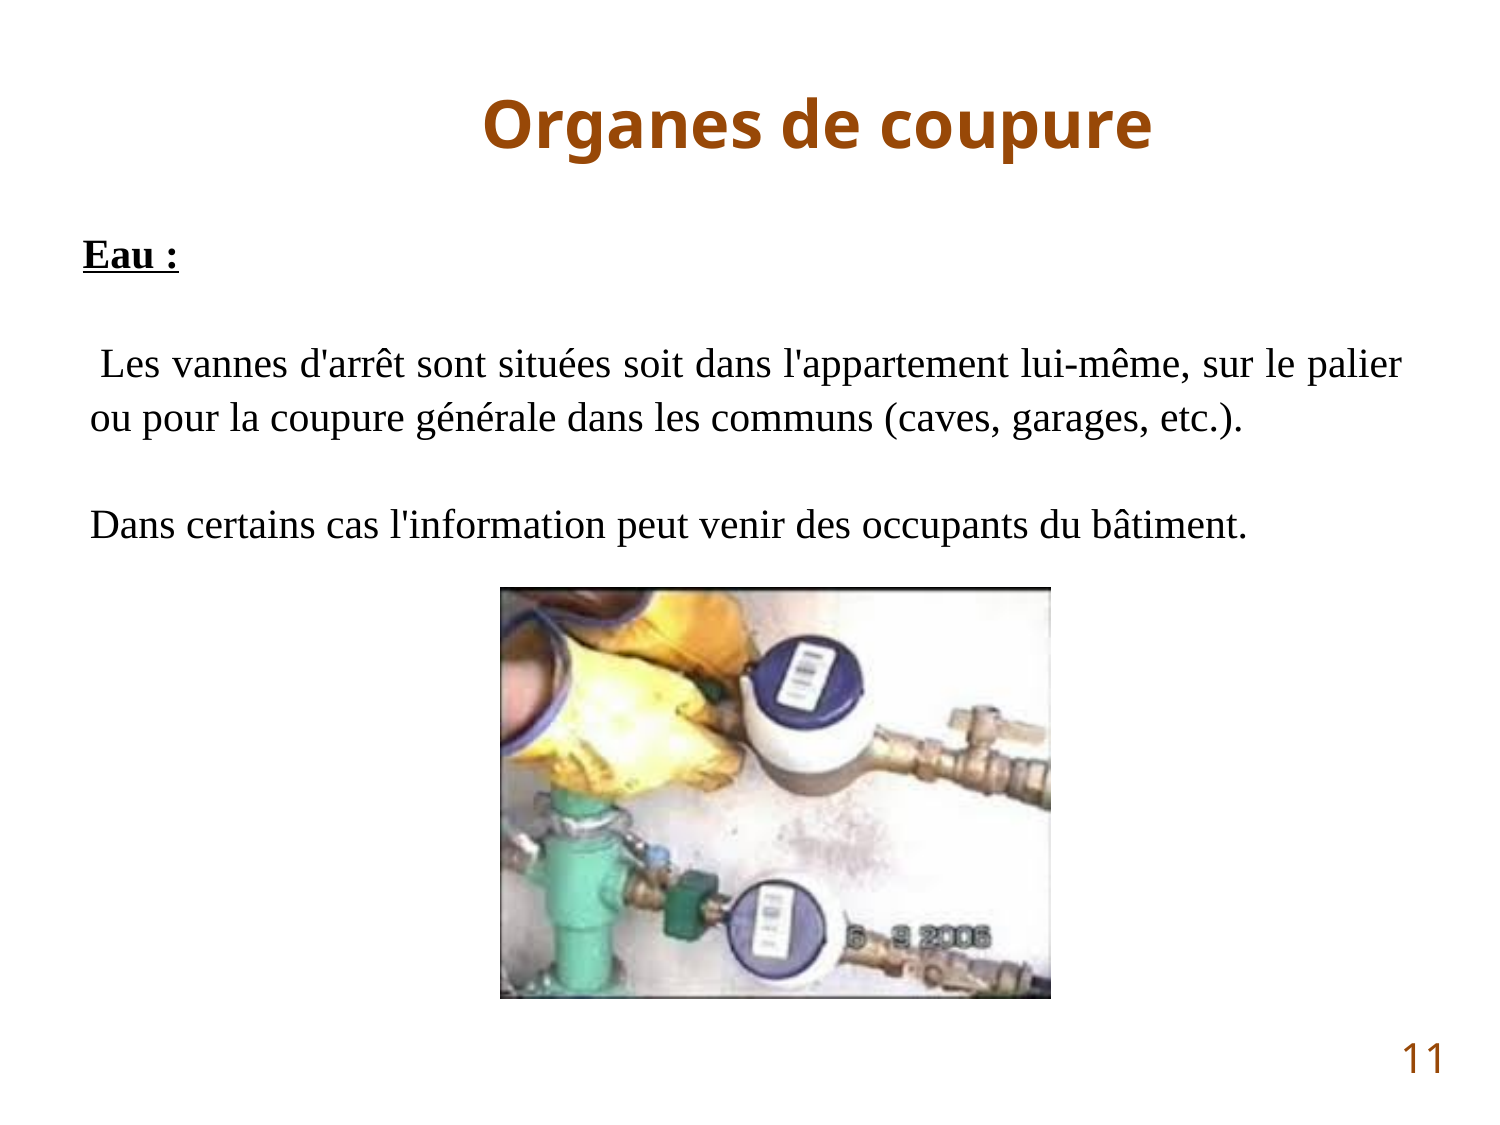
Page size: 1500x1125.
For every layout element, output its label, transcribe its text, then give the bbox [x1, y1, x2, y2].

text_box Les vannes d'arrêt sont situées soit dans l'appartement lui-même, sur le palier ou pour la coupure générale dans les communs (caves, garages, etc.). Dans certains cas l'information peut venir des occupants du bâtiment. [75, 324, 1419, 555]
text_box <numéro> [1113, 1029, 1464, 1090]
text_box Eau : [67, 215, 1412, 285]
title Organes de coupure [183, 45, 1454, 200]
picture [500, 587, 1051, 999]
